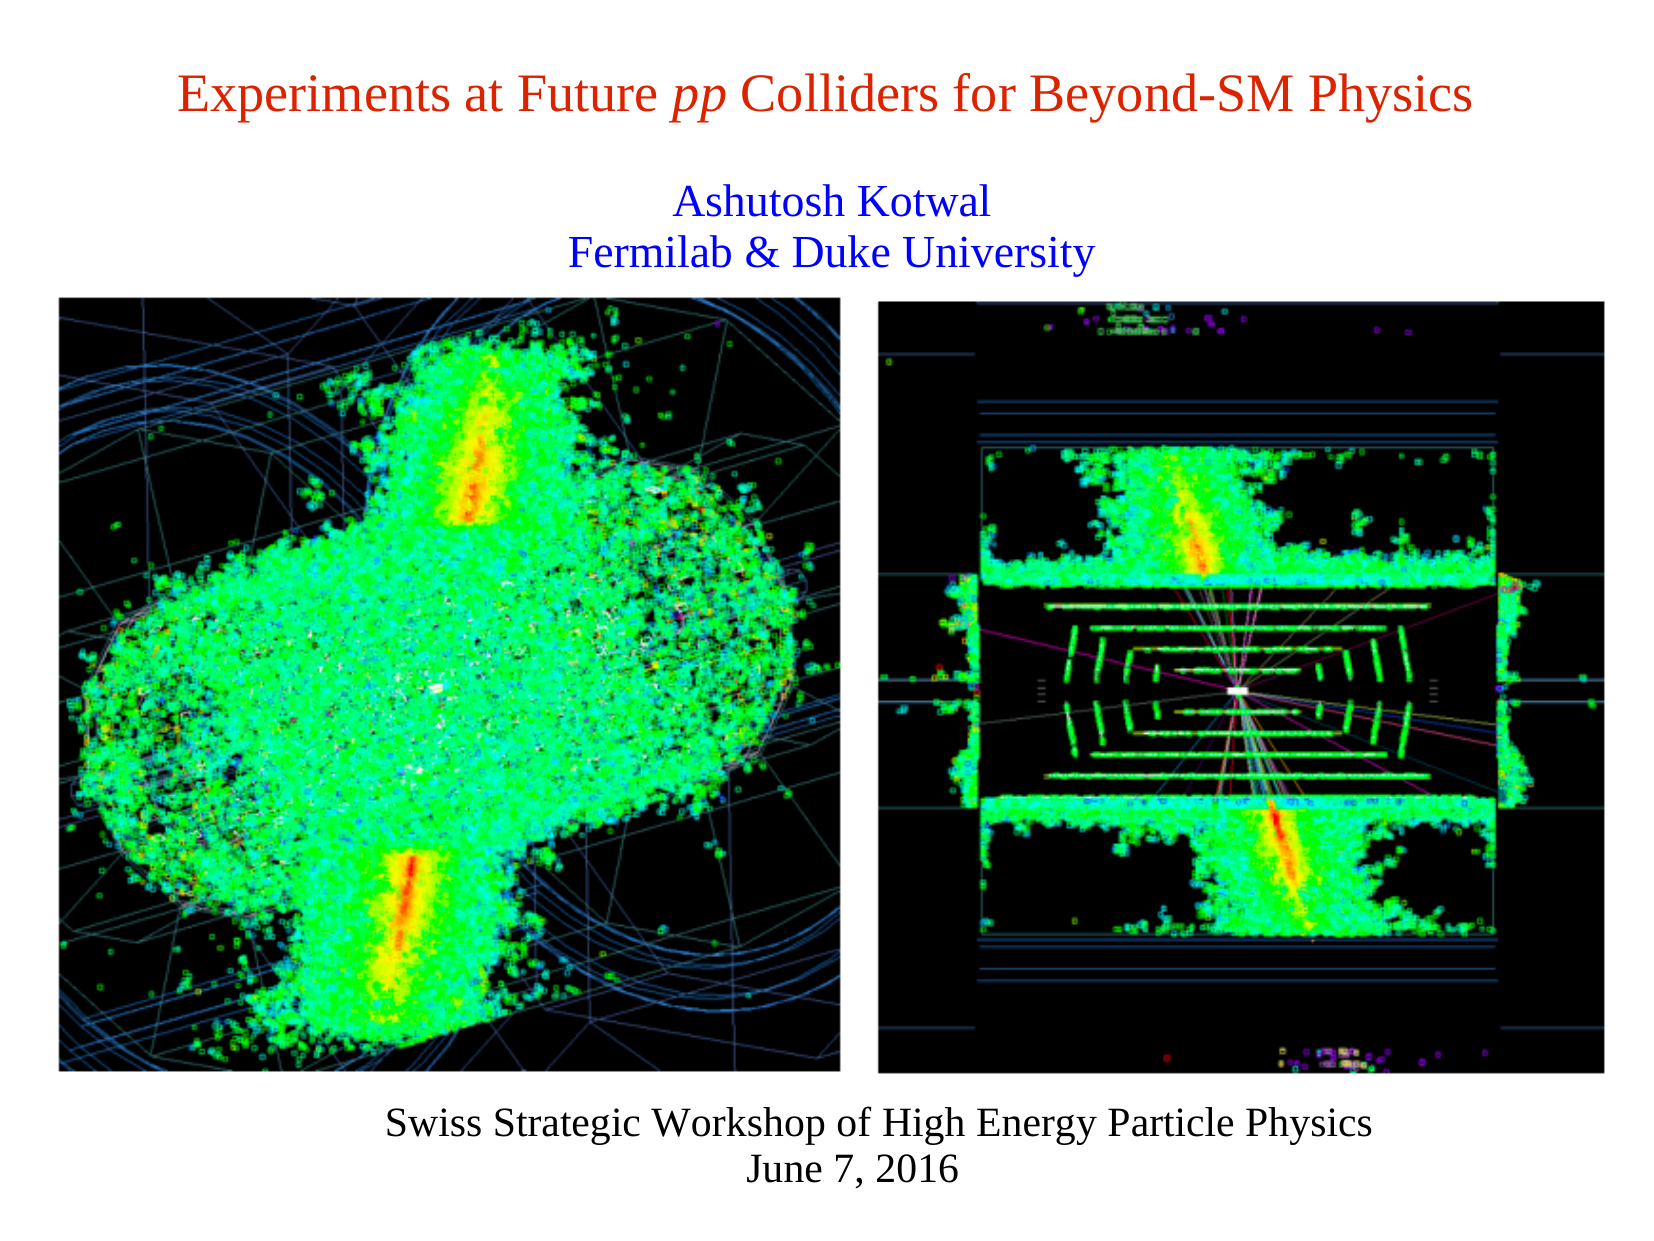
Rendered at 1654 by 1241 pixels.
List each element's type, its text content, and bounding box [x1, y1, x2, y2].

picture [48, 285, 1620, 1085]
title Experiments at Future pp Colliders for Beyond-SM Physics [0, 0, 1653, 223]
text_box Swiss Strategic Workshop of High Energy Particle Physics June 7, 2016 [214, 1099, 1492, 1238]
title Ashutosh Kotwal Fermilab & Duke University [5, 97, 1654, 296]
